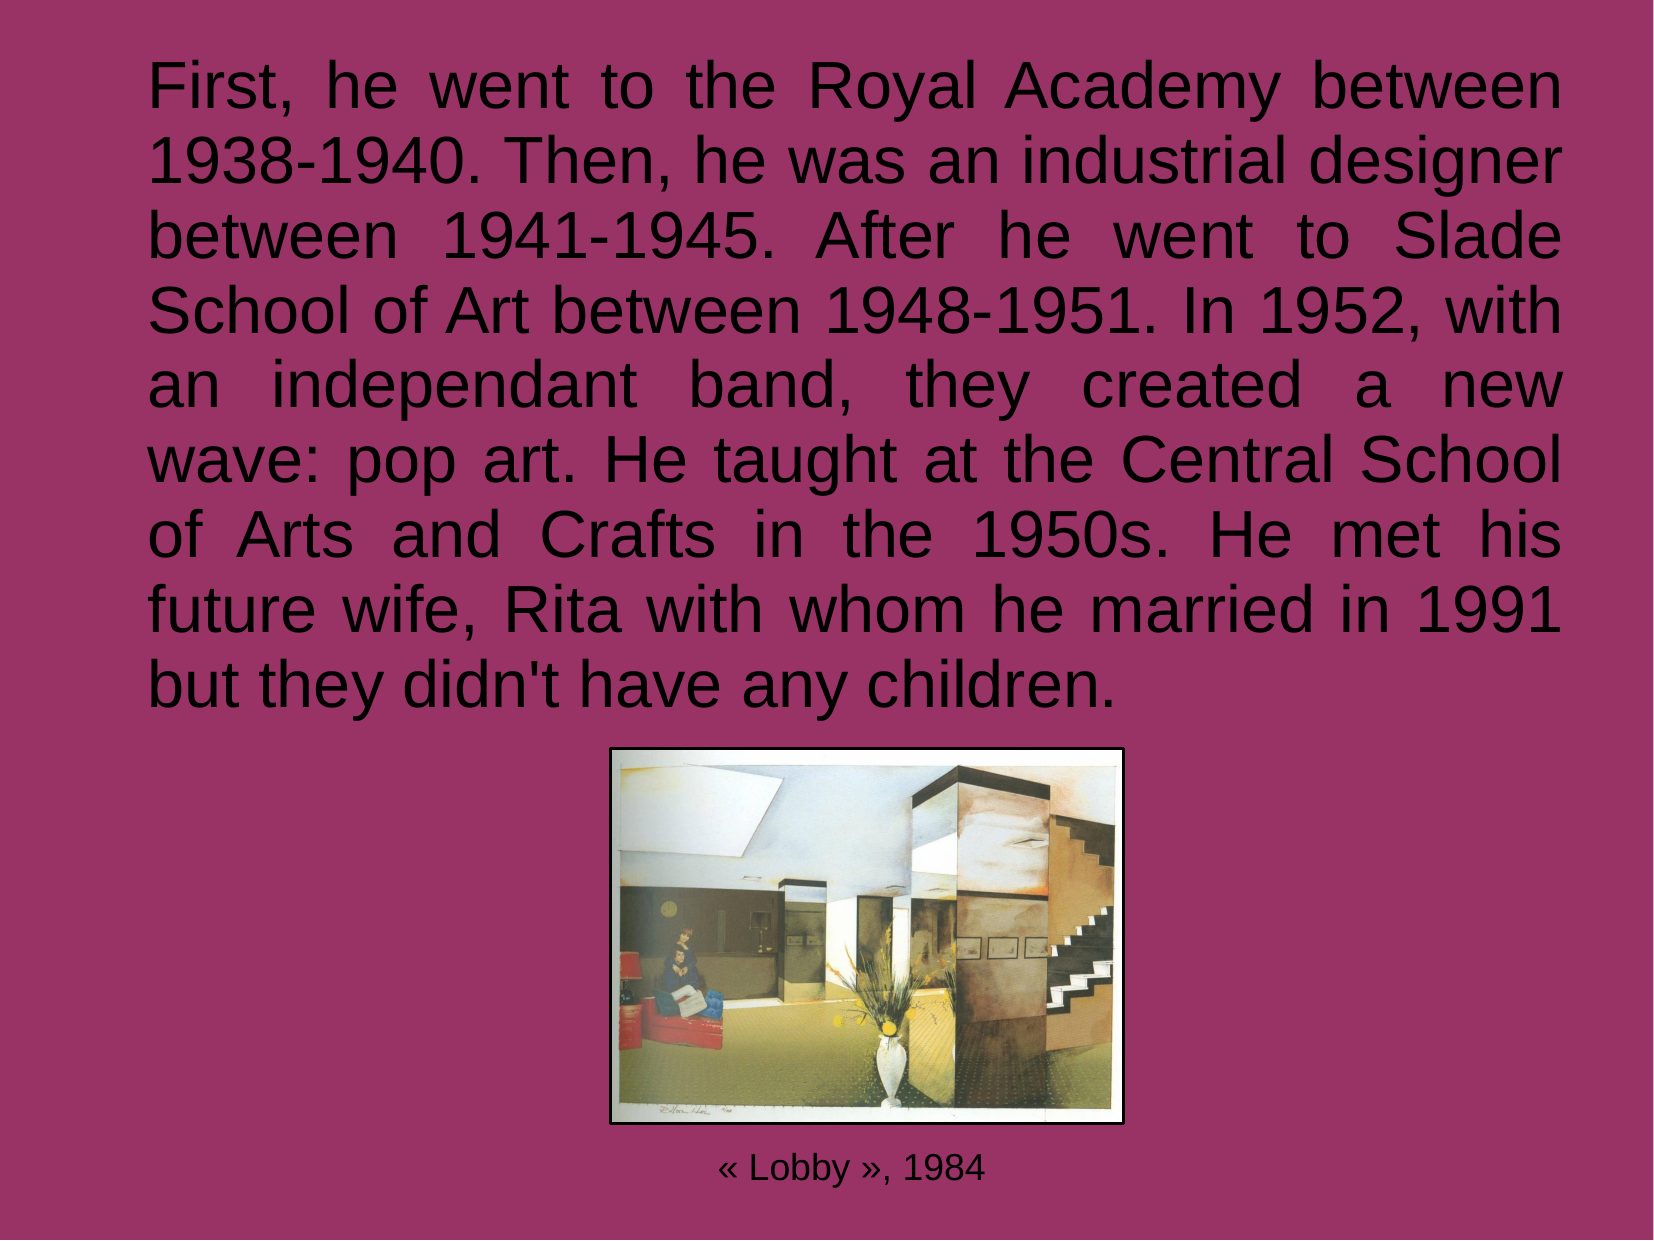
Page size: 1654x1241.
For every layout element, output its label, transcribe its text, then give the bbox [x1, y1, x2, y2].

picture [612, 750, 1123, 1123]
text_box « Lobby », 1984 [702, 1139, 1125, 1241]
list First, he went to the Royal Academy between 1938-1940. Then, he was an industrial designer between 1941-1945. After he went to Slade School of Art between 1948-1951. In 1952, with an independant band, they created a new wave: pop art. He taught at the Central School of Arts and Crafts in the 1950s. He met his future wife, Rita with whom he married in 1991 but they didn't have any children. [76, 48, 1565, 768]
